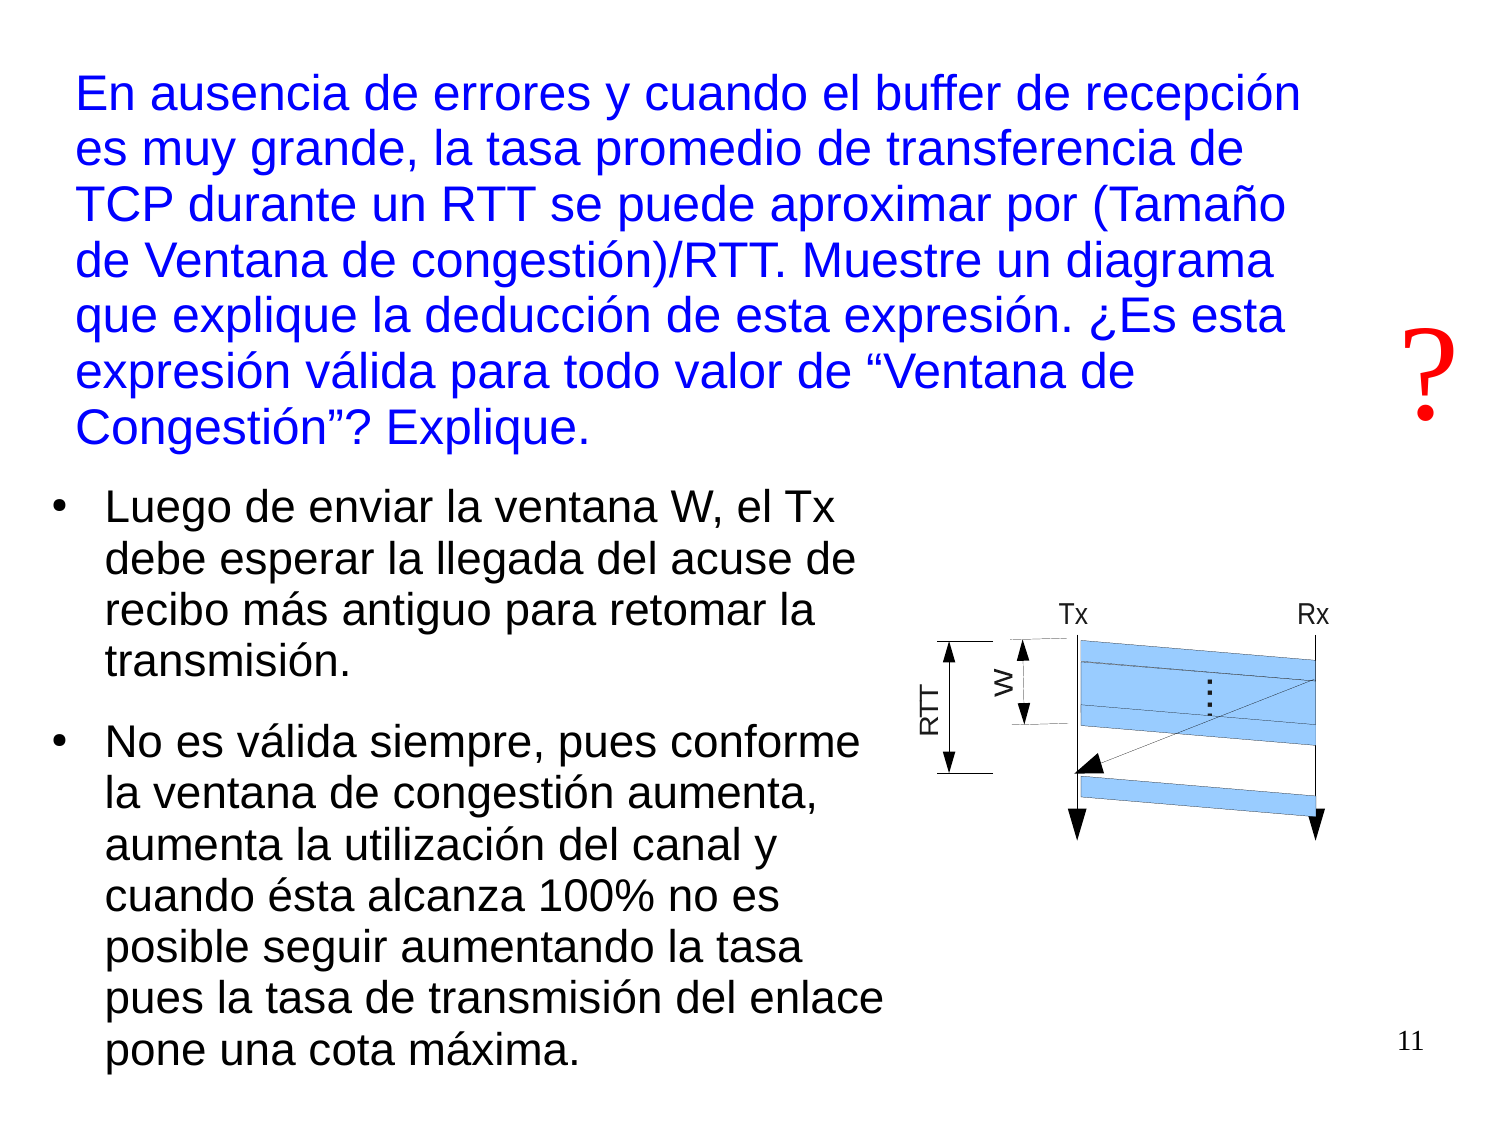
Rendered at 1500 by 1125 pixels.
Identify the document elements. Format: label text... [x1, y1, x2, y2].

title En ausencia de errores y cuando el buffer de recepción es muy grande, la tasa promedio de transferencia de TCP durante un RTT se puede aproximar por (Tamaño de Ventana de congestión)/RTT. Muestre un diagrama que explique la deducción de esta expresión. ¿Es esta expresión válida para todo valor de “Ventana de Congestión”? Explique. [75, 44, 1338, 475]
list Luego de enviar la ventana W, el Tx debe esperar la llegada del acuse de recibo más antiguo para retomar la transmisión. No es válida siempre, pues conforme la ventana de congestión aumenta, aumenta la utilización del canal y cuando ésta alcanza 100% no es posible seguir aumentando la tasa pues la tasa de transmisión del enlace pone una cota máxima. [33, 481, 903, 1075]
chart [864, 562, 1386, 873]
